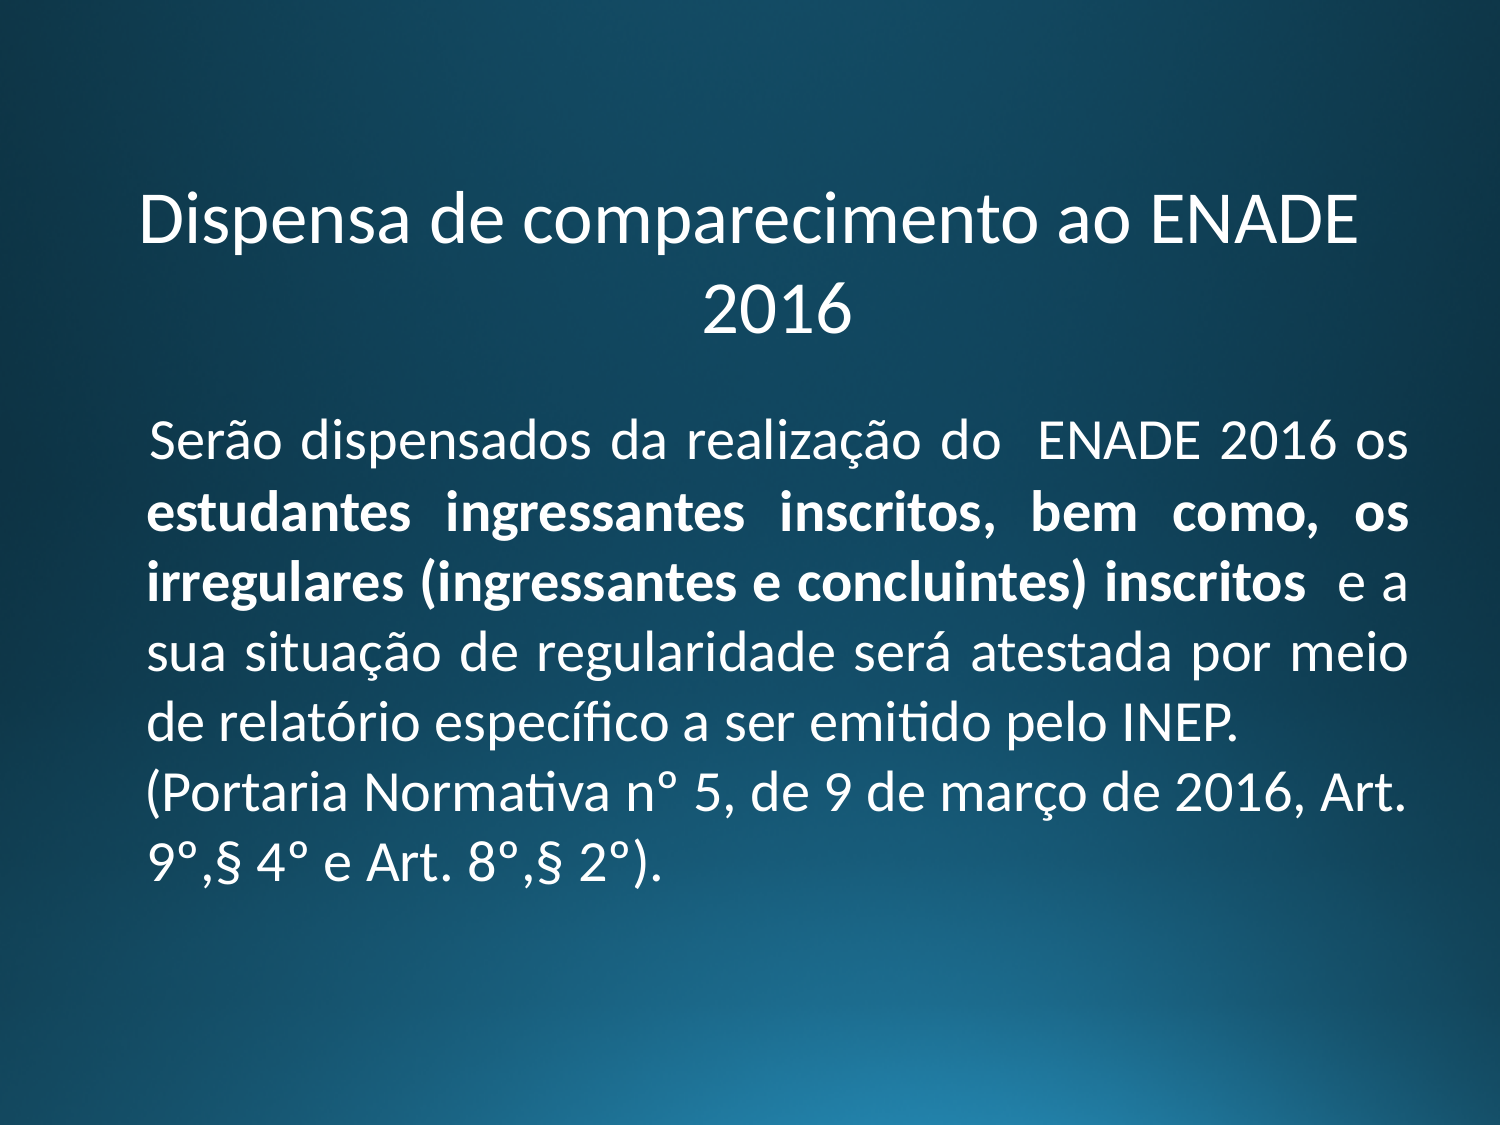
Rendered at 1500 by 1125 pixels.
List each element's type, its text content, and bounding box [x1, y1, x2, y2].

picture [0, 0, 1500, 1125]
text_box Dispensa de comparecimento ao ENADE 2016 Serão dispensados da realização do ENADE 2016 os estudantes ingressantes inscritos, bem como, os irregulares (ingressantes e concluintes) inscritos e a sua situação de regularidade será atestada por meio de relatório específico a ser emitido pelo INEP. (Portaria Normativa nº 5, de 9 de março de 2016, Art. 9º,§ 4º e Art. 8º,§ 2º). [75, 160, 1425, 1005]
